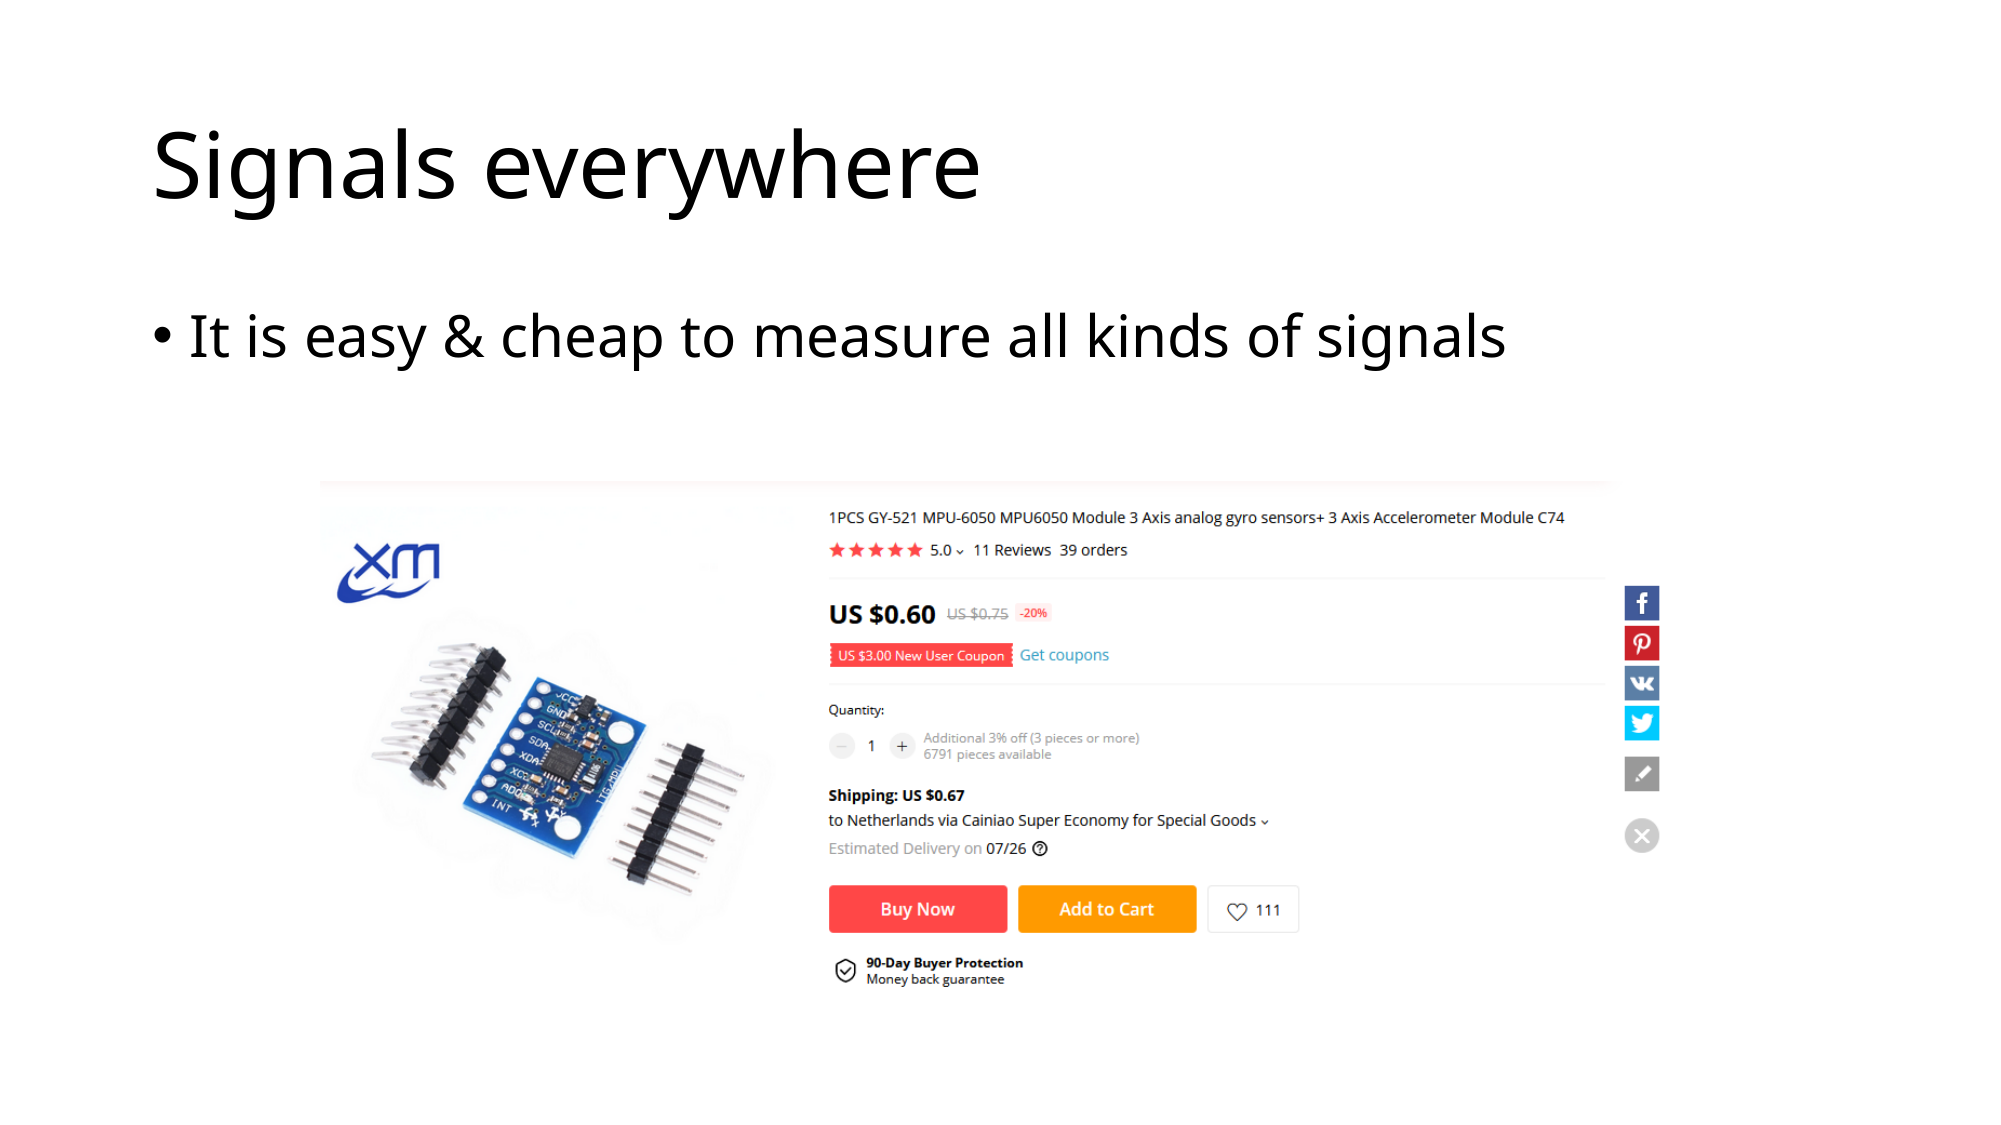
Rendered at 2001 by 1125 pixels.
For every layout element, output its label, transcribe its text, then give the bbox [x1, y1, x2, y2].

list It is easy & cheap to measure all kinds of signals [137, 299, 1863, 1014]
title Signals everywhere [137, 59, 1863, 278]
picture [320, 481, 1681, 1002]
